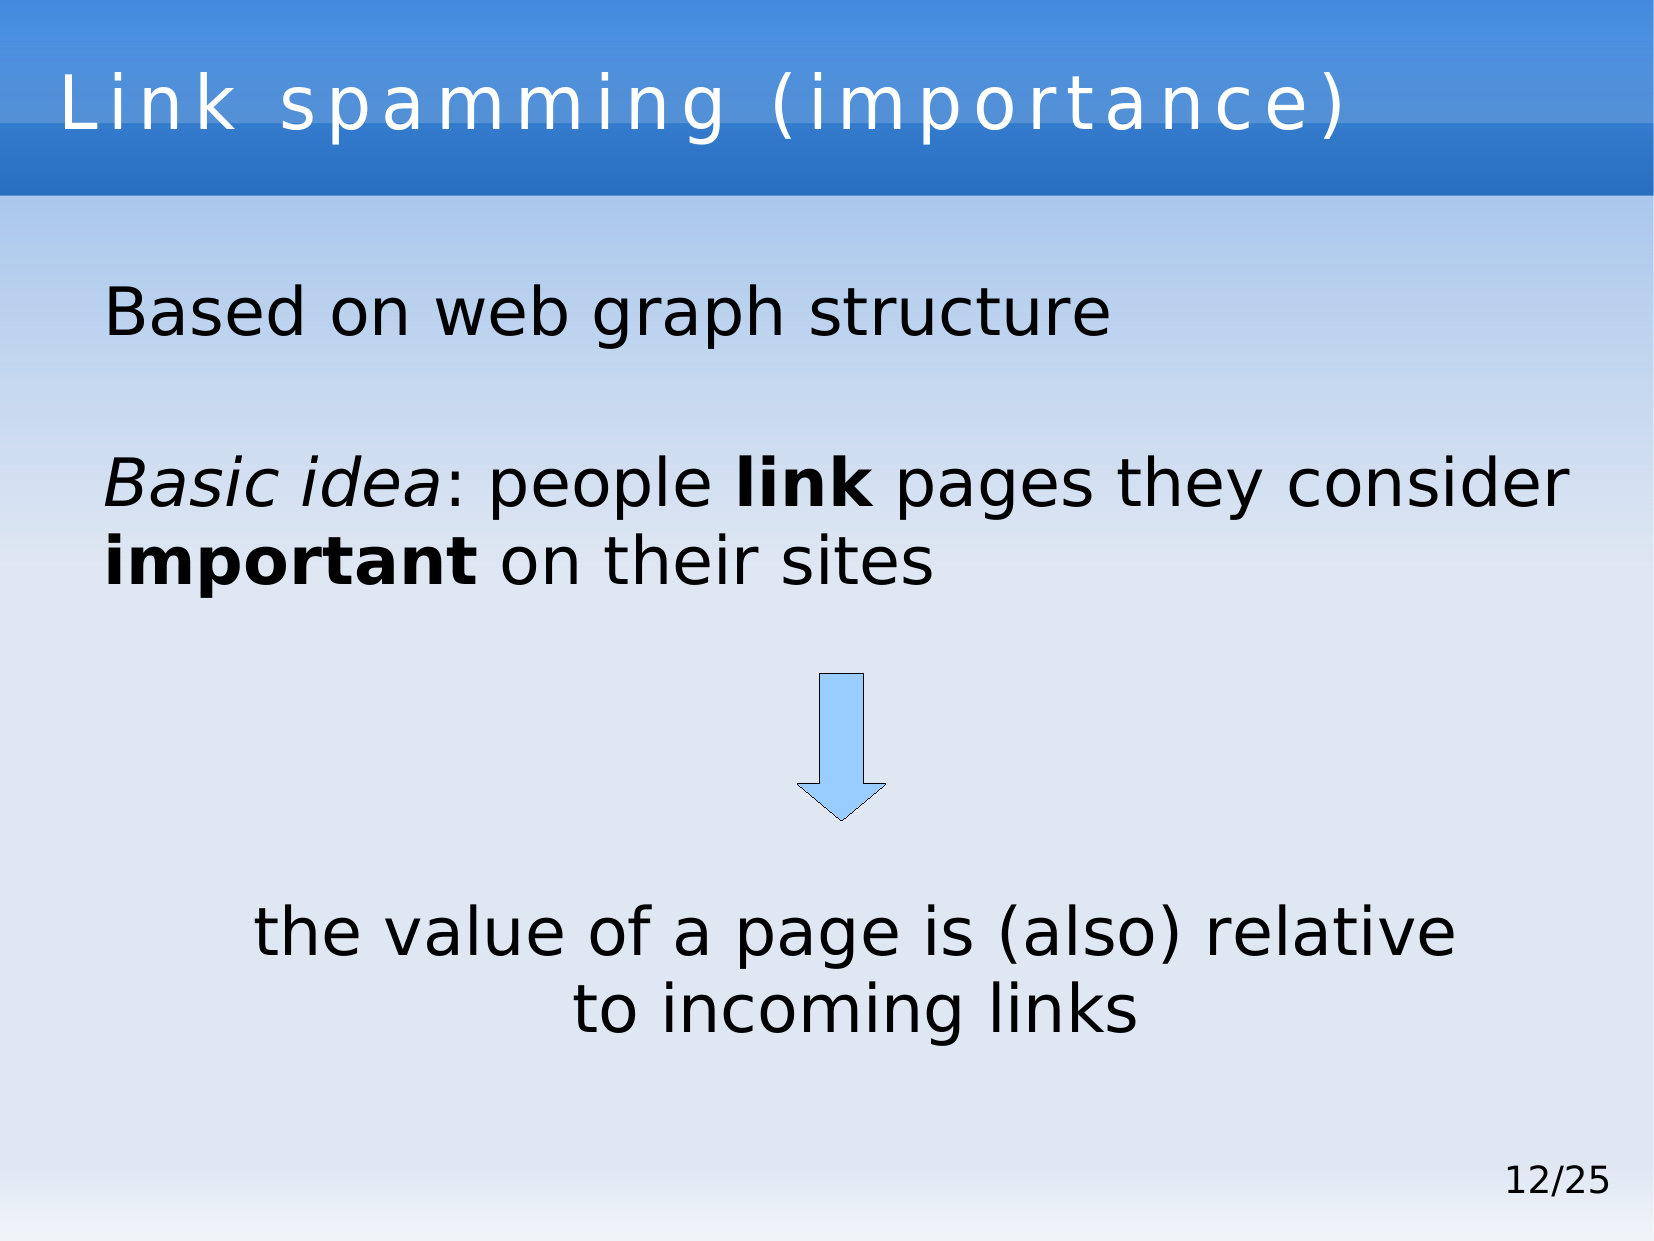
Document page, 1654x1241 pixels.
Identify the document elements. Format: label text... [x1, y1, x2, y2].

picture [0, 0, 1654, 1241]
text_box [797, 673, 886, 821]
text_box the value of a page is (also) relative to incoming links [236, 885, 1477, 1075]
title Link spamming (importance) [59, 29, 1625, 178]
text_box Based on web graph structure [88, 265, 1400, 359]
text_box Basic idea: people link pages they consider important on their sites [88, 437, 1595, 608]
text_box 12/25 [1455, 1151, 1627, 1210]
